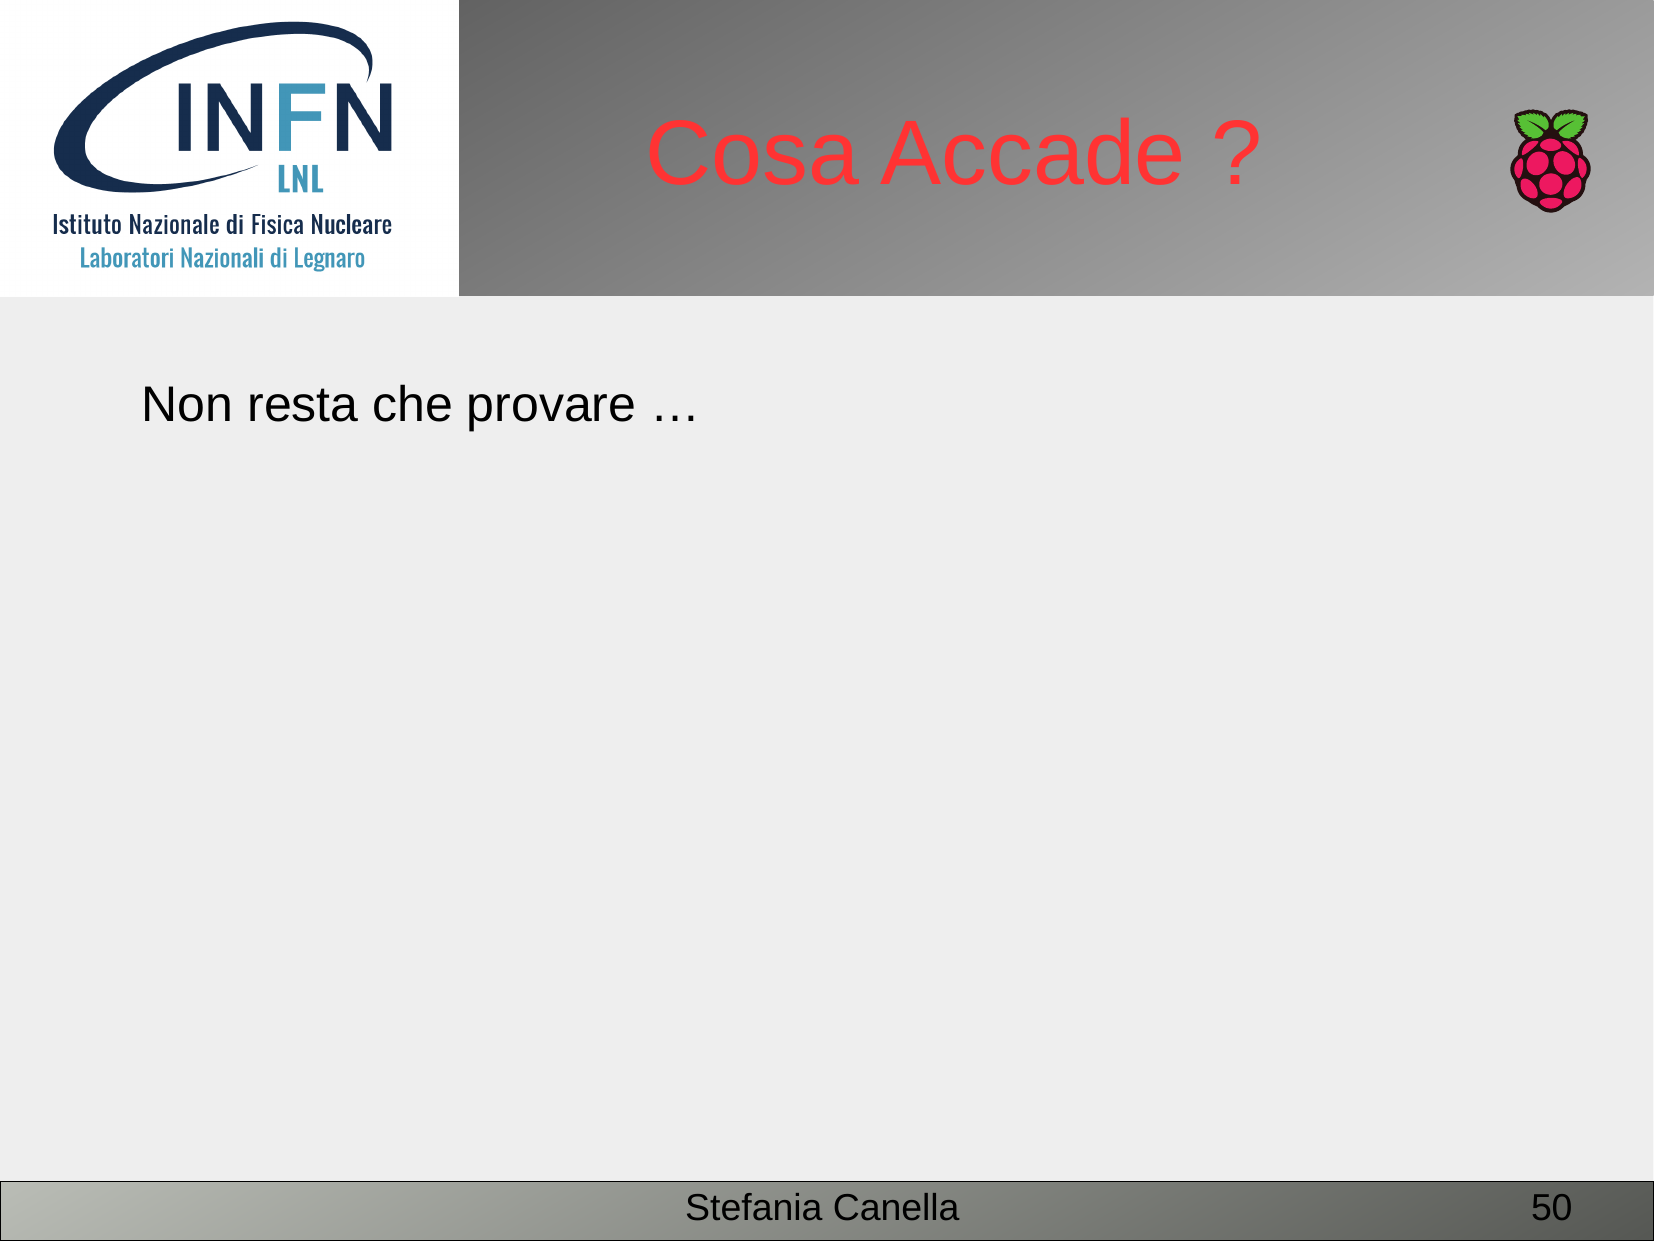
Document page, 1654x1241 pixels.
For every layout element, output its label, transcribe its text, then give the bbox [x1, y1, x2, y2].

text_box [0, 1181, 670, 1241]
text_box [459, 0, 1654, 296]
text_box 34 [1516, 1178, 1654, 1241]
text_box Non resta che provare … [82, 373, 1571, 436]
text_box Stefania Canella [670, 1178, 984, 1241]
picture [0, 0, 459, 297]
text_box [984, 1181, 1516, 1241]
title Cosa Accade ? [459, 49, 1571, 257]
